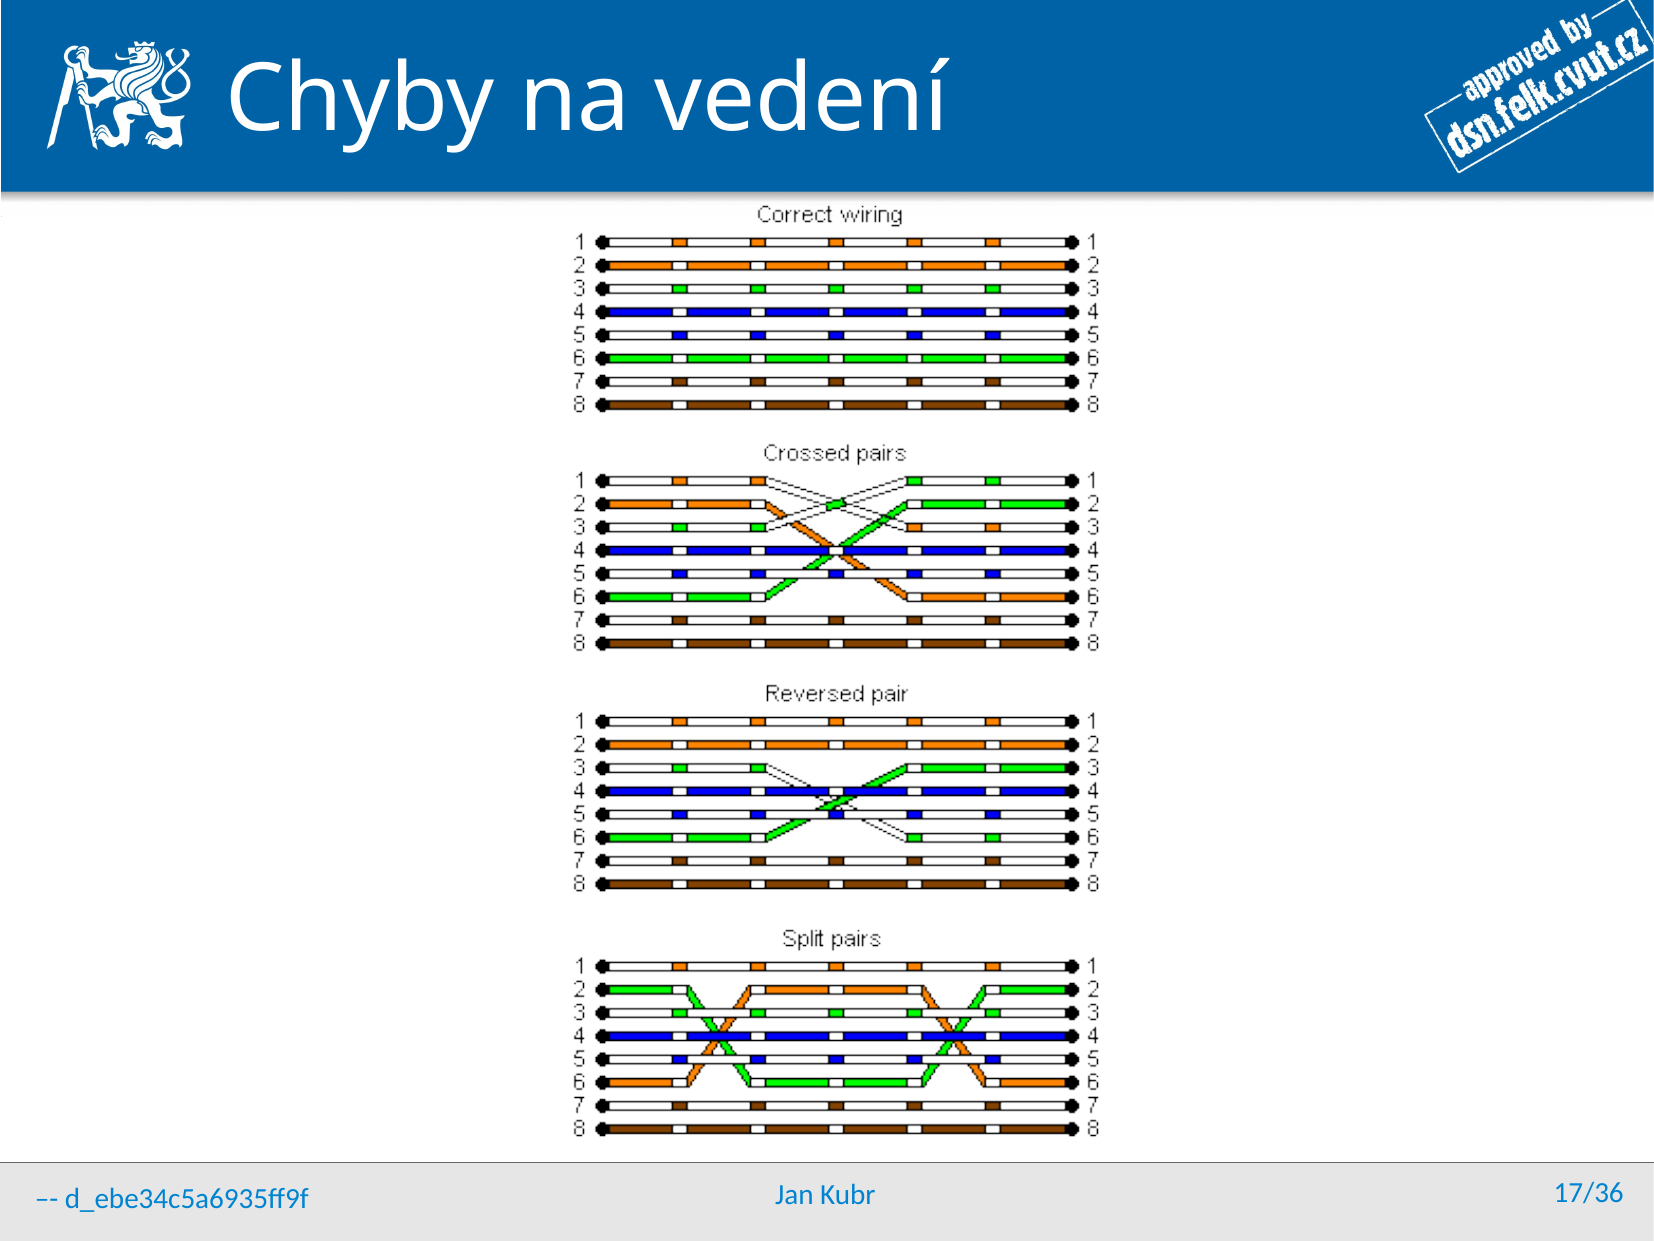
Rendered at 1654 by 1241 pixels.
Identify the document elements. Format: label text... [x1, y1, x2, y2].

title Chyby na vedení [225, 0, 1426, 188]
picture [1, 0, 1654, 1173]
